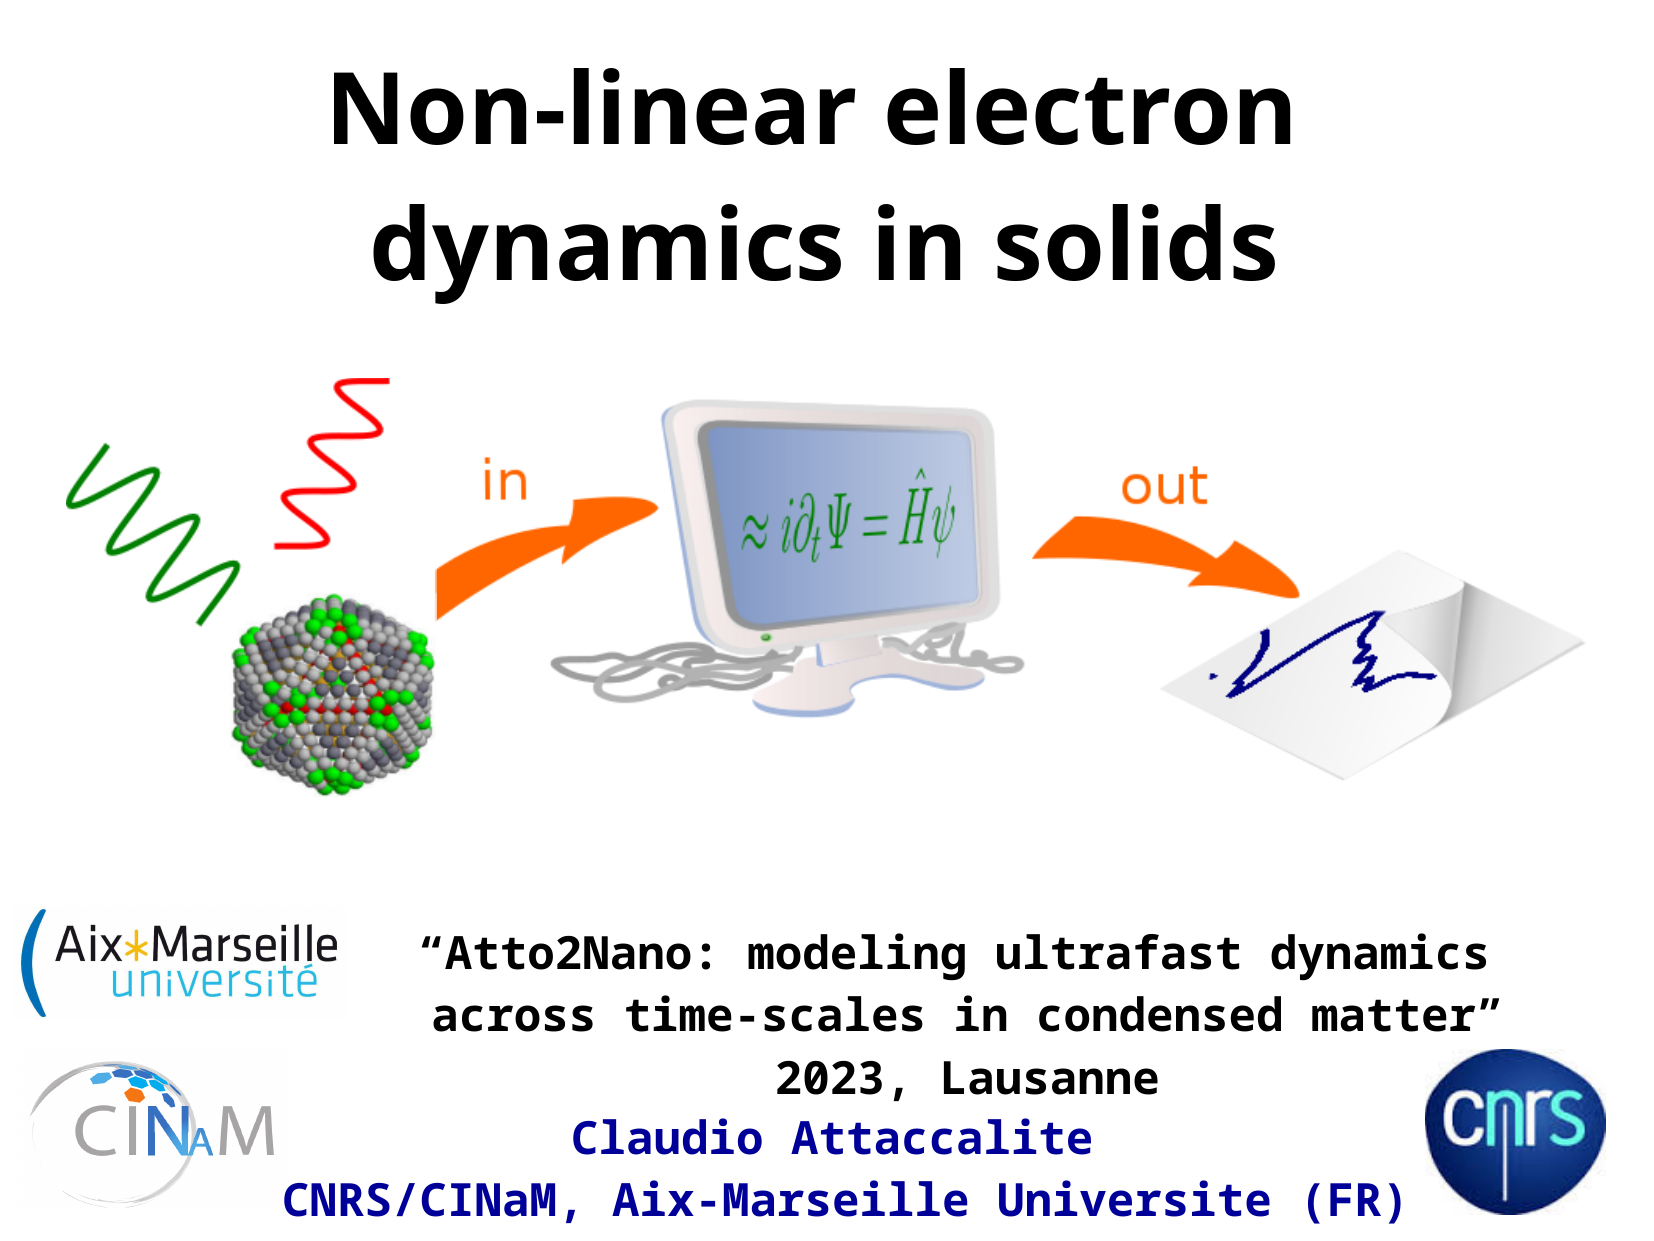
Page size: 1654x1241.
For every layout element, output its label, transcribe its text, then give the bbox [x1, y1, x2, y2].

picture [18, 1048, 289, 1214]
text_box Claudio Attaccalite CNRS/CINaM, Aix-Marseille Universite (FR) [260, 1097, 1431, 1240]
picture [12, 906, 346, 1021]
text_box Non-linear electron dynamics in solids [0, 30, 1651, 259]
picture [1425, 1066, 1606, 1215]
picture [66, 378, 1586, 797]
text_box “Atto2Nano: modeling ultrafast dynamics across time-scales in condensed matter” 2023, Lausanne [195, 912, 1654, 1066]
